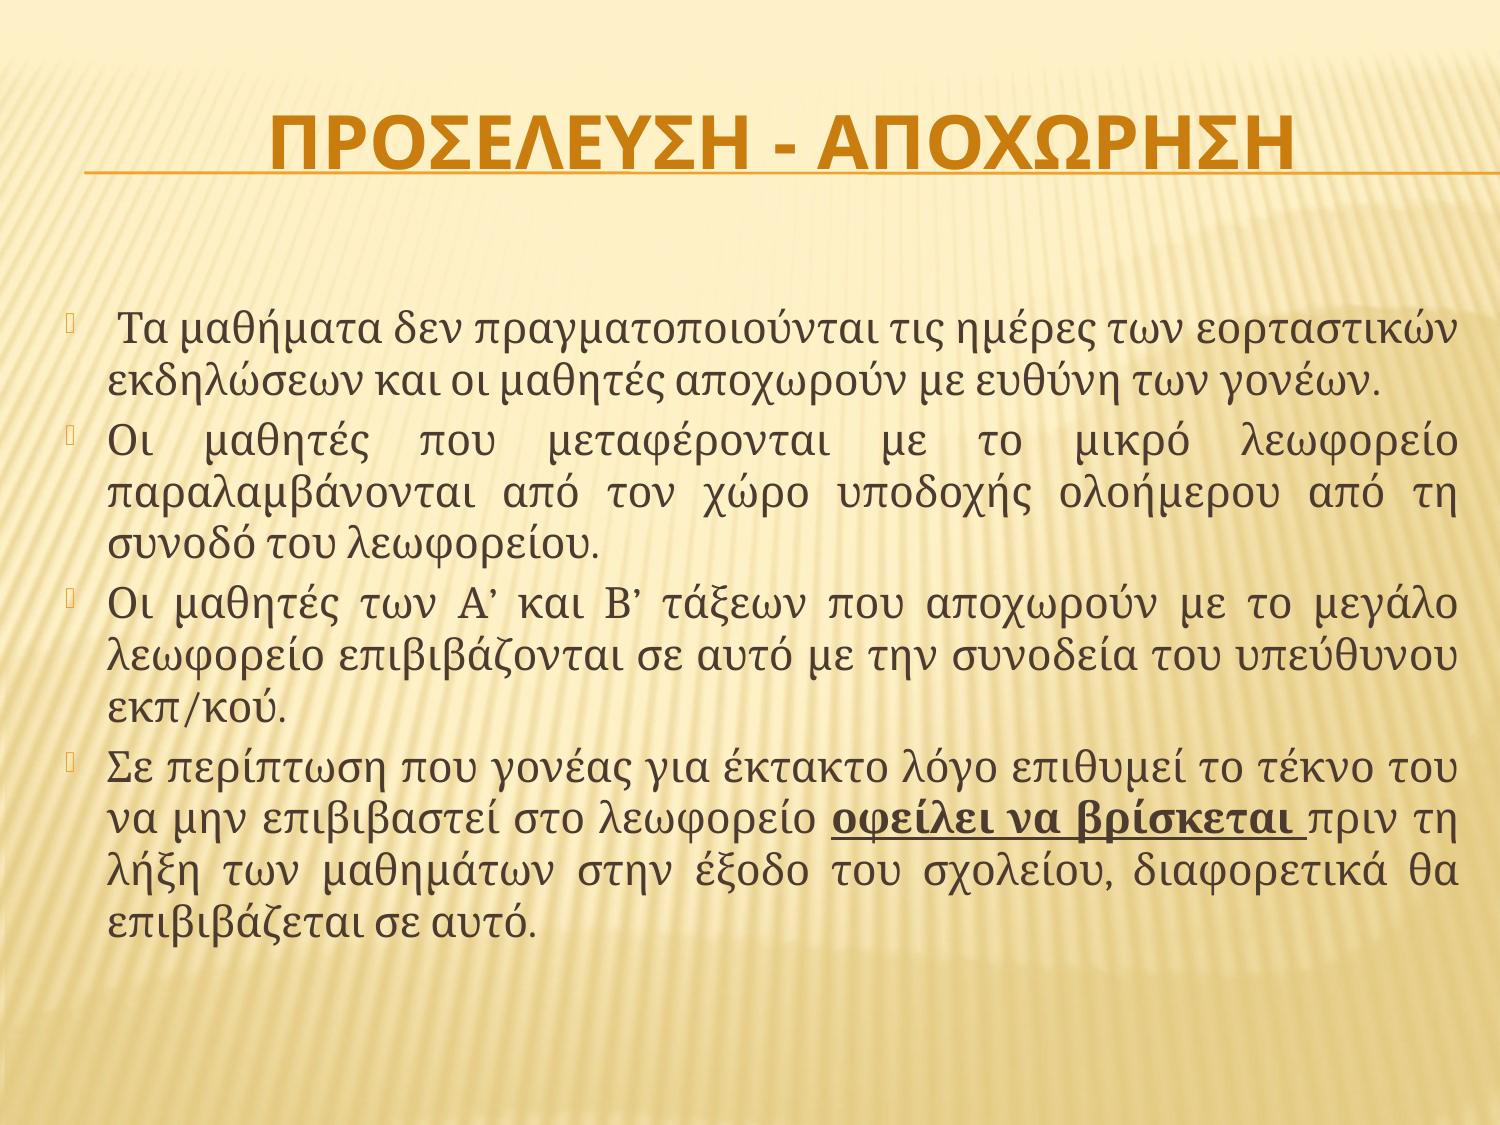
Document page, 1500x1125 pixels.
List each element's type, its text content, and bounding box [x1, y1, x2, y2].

title Προσελευση - αποχωρηση [70, 70, 1496, 209]
list Τα μαθήματα δεν πραγματοποιούνται τις ημέρες των εορταστικών εκδηλώσεων και οι μαθητές αποχωρούν με ευθύνη των γονέων. Οι μαθητές που μεταφέρονται με το μικρό λεωφορείο παραλαμβάνονται από τον χώρο υποδοχής ολοήμερου από τη συνοδό του λεωφορείου. Οι μαθητές των Α’ και Β’ τάξεων που αποχωρούν με το μεγάλο λεωφορείο επιβιβάζονται σε αυτό με την συνοδεία του υπεύθυνου εκπ/κού. Σε περίπτωση που γονέας για έκτακτο λόγο επιθυμεί το τέκνο του να μην επιβιβαστεί στο λεωφορείο οφείλει να βρίσκεται πριν τη λήξη των μαθημάτων στην έξοδο του σχολείου, διαφορετικά θα επιβιβάζεται σε αυτό. [50, 254, 1475, 998]
picture [0, 0, 1500, 1125]
